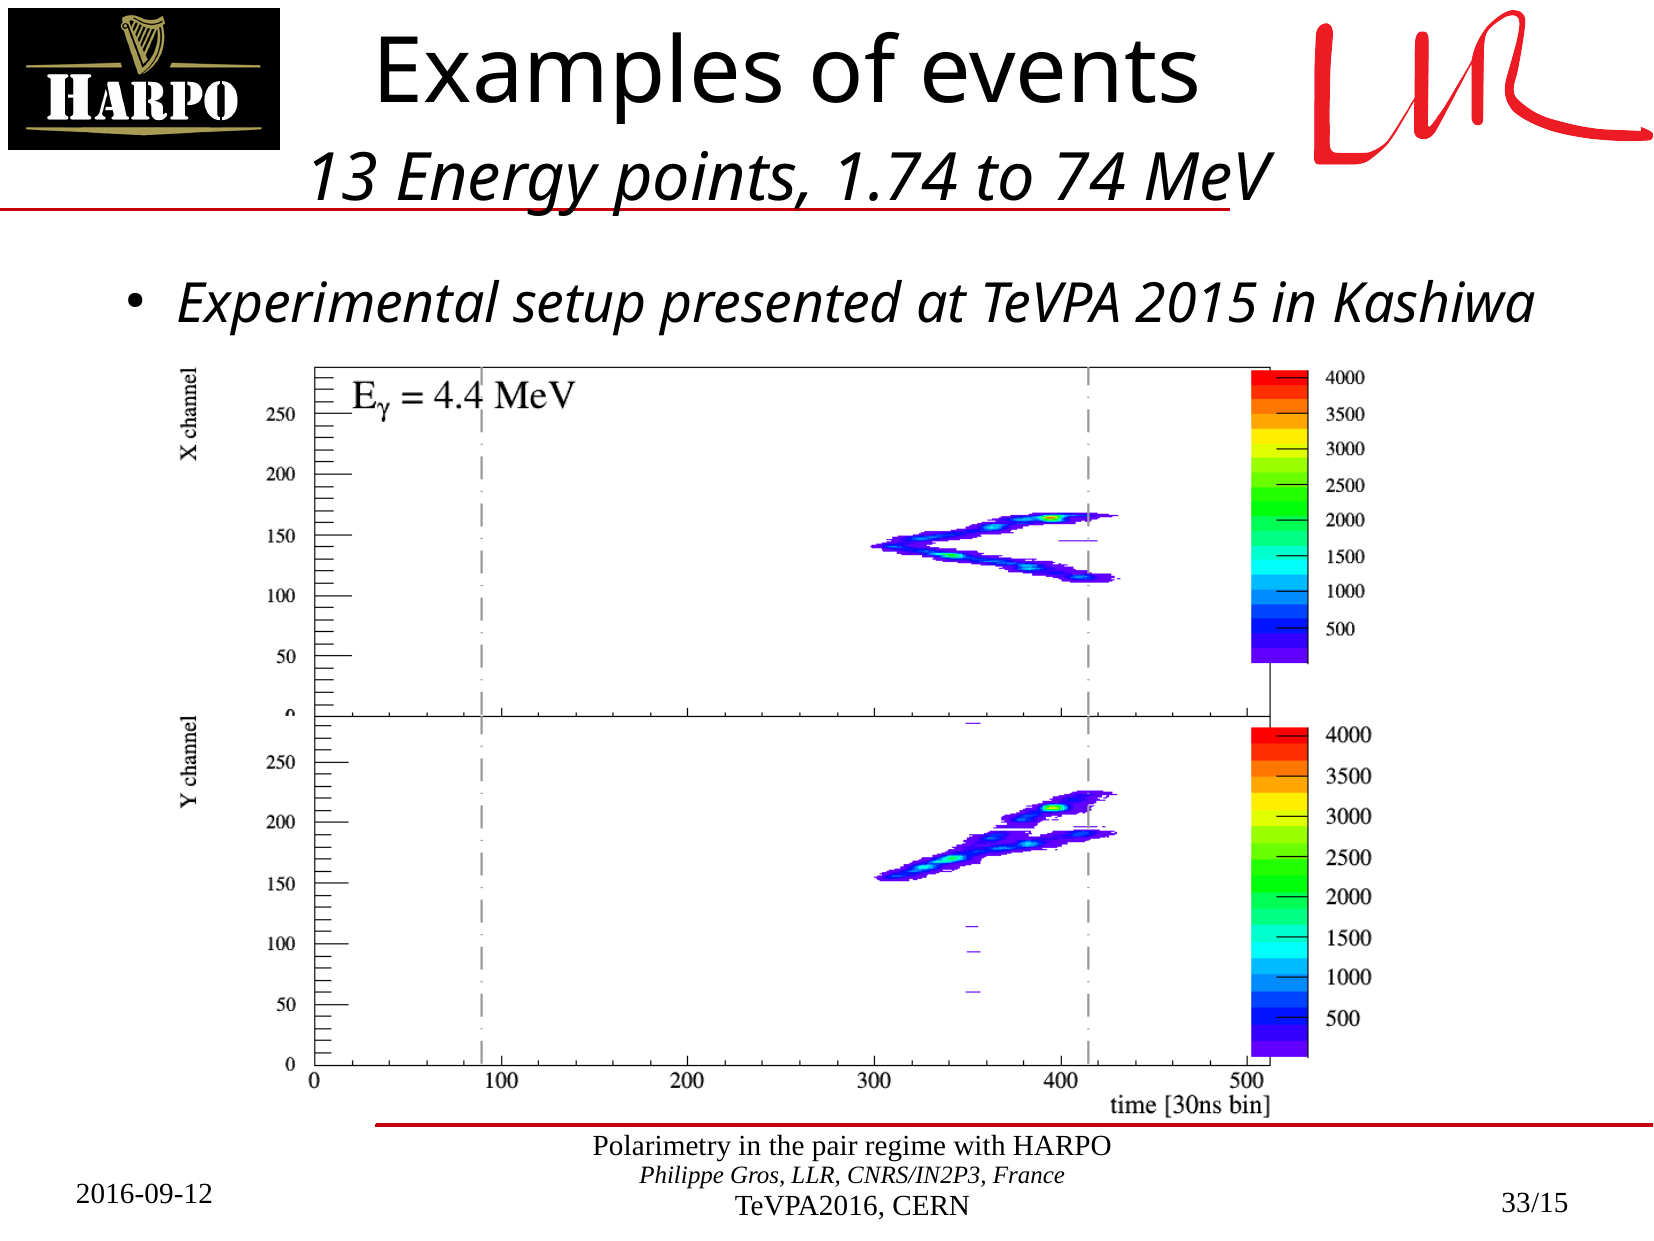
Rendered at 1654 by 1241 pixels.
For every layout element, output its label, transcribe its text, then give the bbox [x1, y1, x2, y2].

picture [8, 8, 280, 150]
picture [1314, 10, 1653, 165]
list Experimental setup presented at TeVPA 2015 in Kashiwa [108, 263, 1597, 359]
title Examples of events 13 Energy points, 1.74 to 74 MeV [284, 15, 1290, 211]
picture [164, 360, 1421, 1119]
